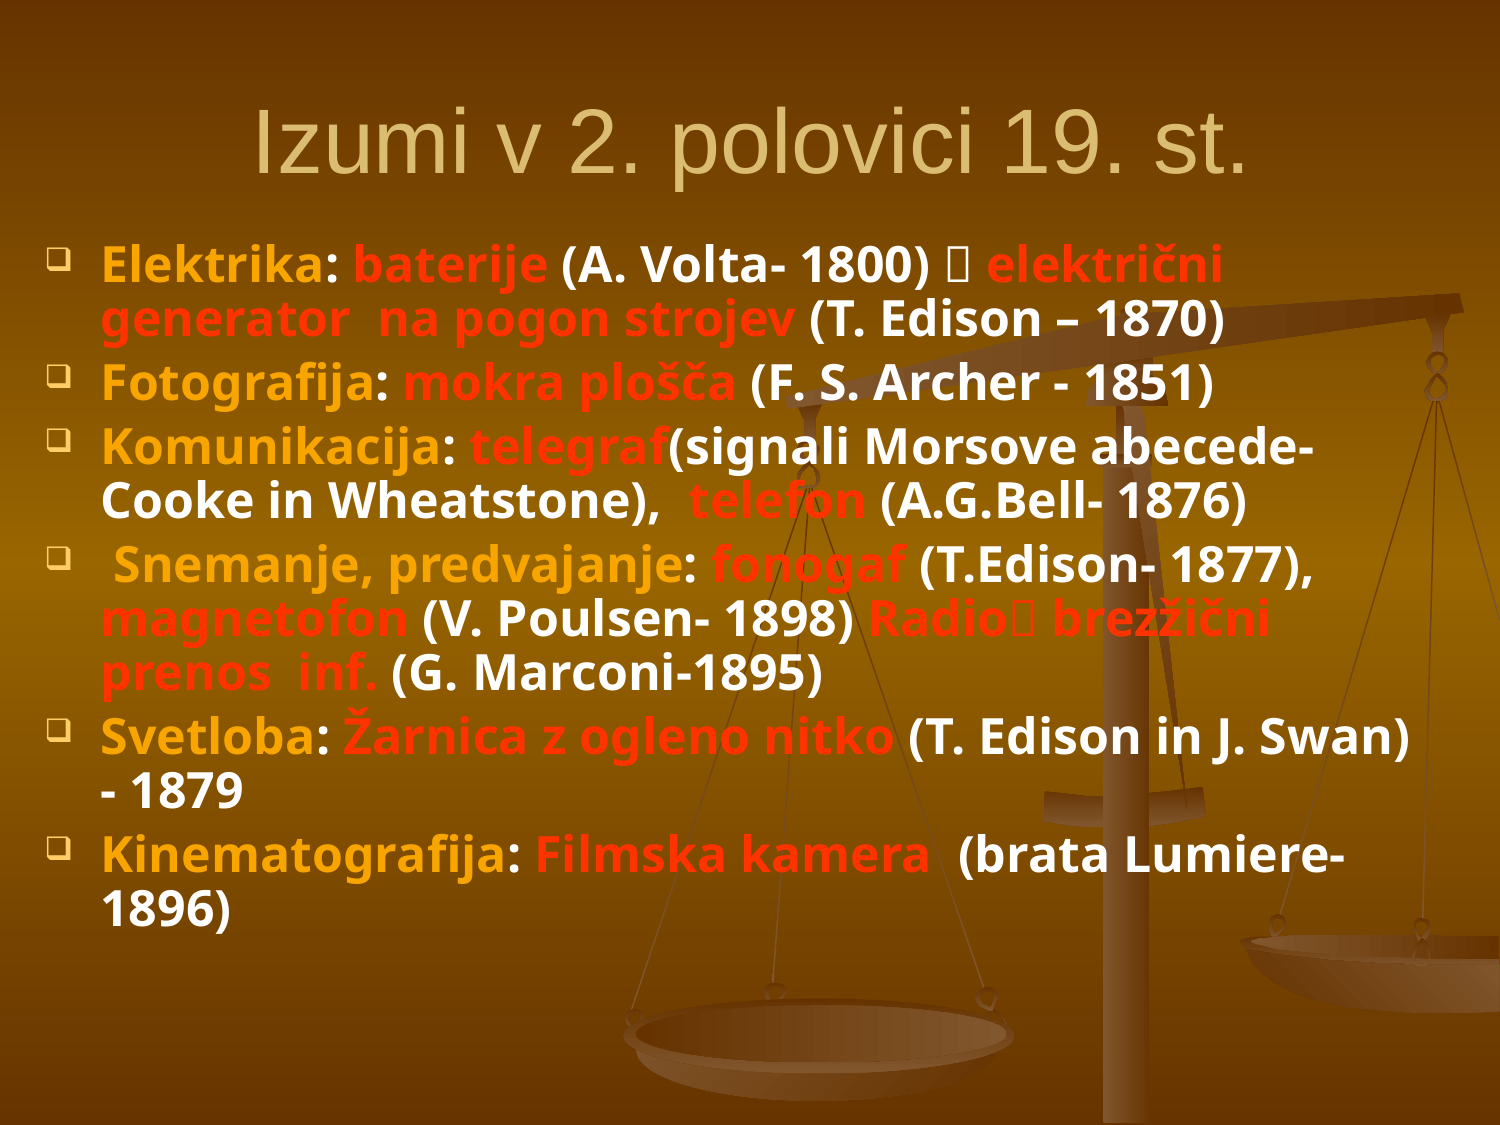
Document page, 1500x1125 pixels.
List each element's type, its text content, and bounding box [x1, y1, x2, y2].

title Izumi v 2. polovici 19. st. [76, 42, 1427, 231]
list Elektrika: baterije (A. Volta- 1800)  električni generator na pogon strojev (T. Edison – 1870) Fotografija: mokra plošča (F. S. Archer - 1851) Komunikacija: telegraf(signali Morsove abecede- Cooke in Wheatstone), telefon (A.G.Bell- 1876) Snemanje, predvajanje: fonogaf (T.Edison- 1877), magnetofon (V. Poulsen- 1898) Radio brezžični prenos inf. (G. Marconi-1895) Svetloba: Žarnica z ogleno nitko (T. Edison in J. Swan) - 1879 Kinematografija: Filmska kamera (brata Lumiere- 1896) [29, 231, 1455, 1028]
